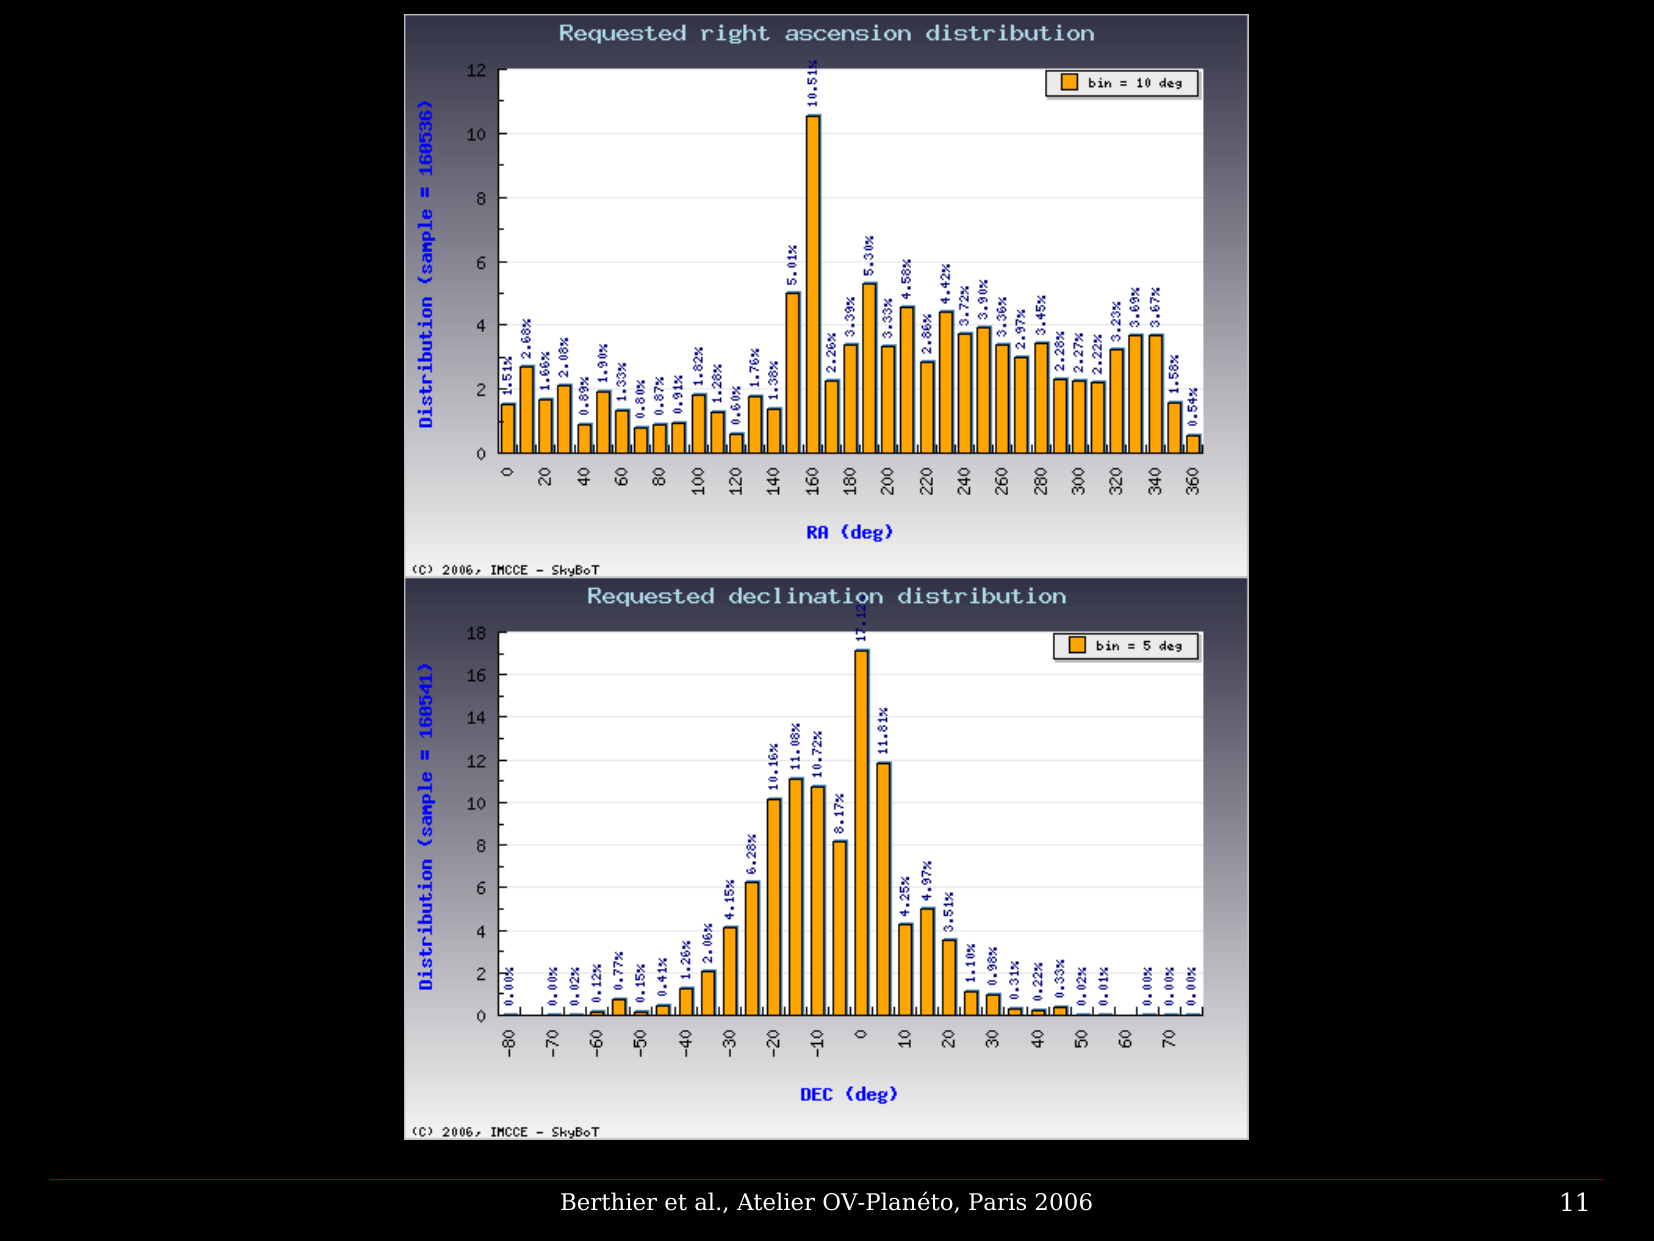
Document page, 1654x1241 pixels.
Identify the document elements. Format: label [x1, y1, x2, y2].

picture [404, 14, 1249, 1141]
